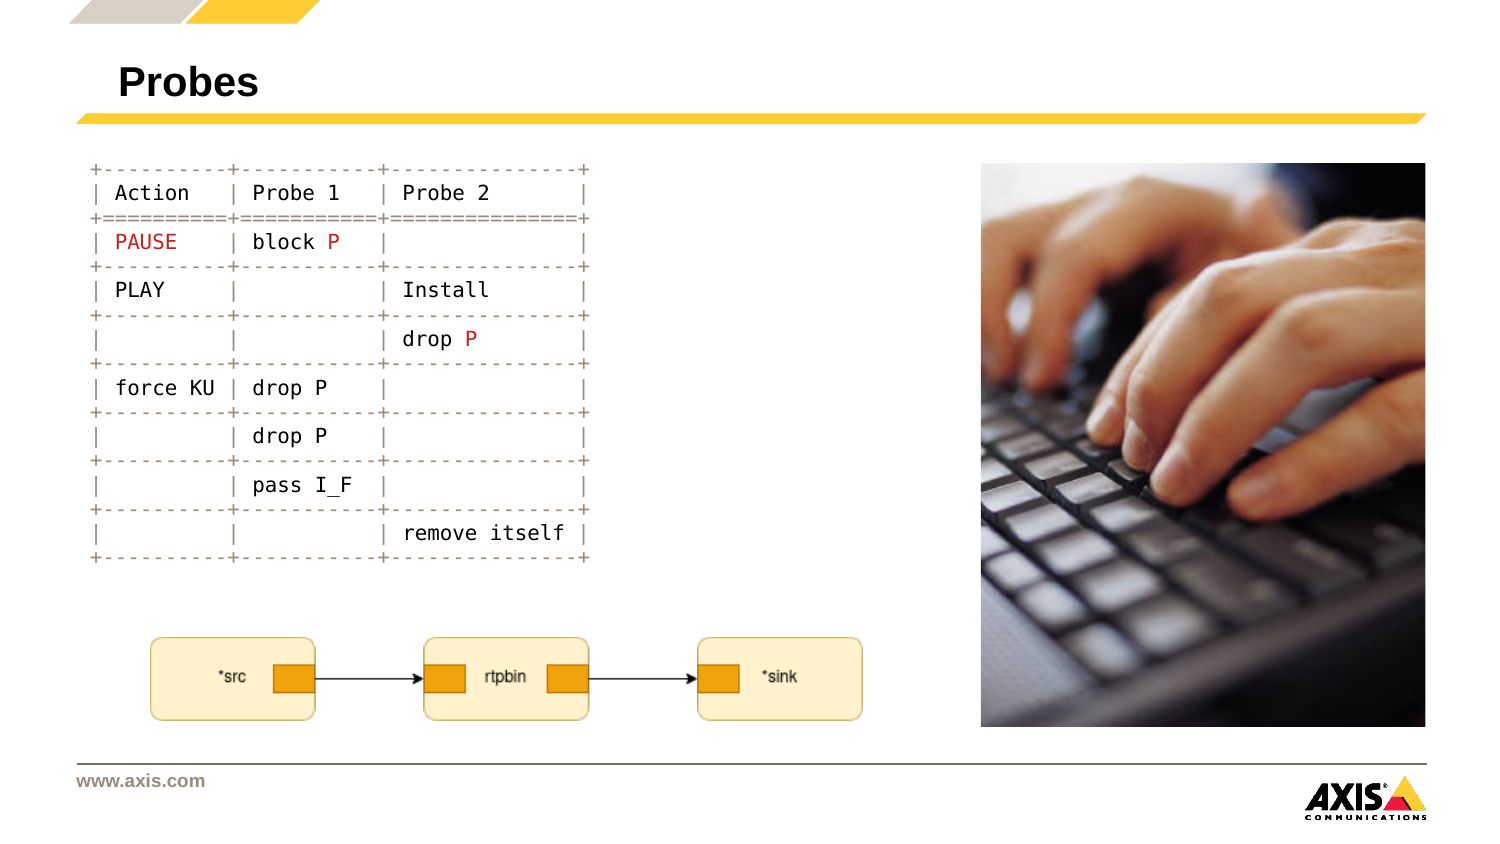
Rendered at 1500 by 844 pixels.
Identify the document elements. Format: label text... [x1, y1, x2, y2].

picture [1305, 776, 1426, 820]
picture [150, 637, 863, 721]
text_box +----------+-----------+---------------+ | Action | Probe 1 | Probe 2 | +==========+===========+===============+ | PAUSE | block P | | +----------+-----------+---------------+ | PLAY | | Install | +----------+-----------+---------------+ | | | drop P | +----------+-----------+---------------+ | force KU | drop P | | +----------+-----------+---------------+ | | drop P | | +----------+-----------+---------------+ | | pass I_F | | +----------+-----------+---------------+ | | | remove itself | +----------+-----------+---------------+ [75, 150, 638, 578]
picture [980, 163, 1426, 728]
title Probes [103, 47, 1462, 108]
